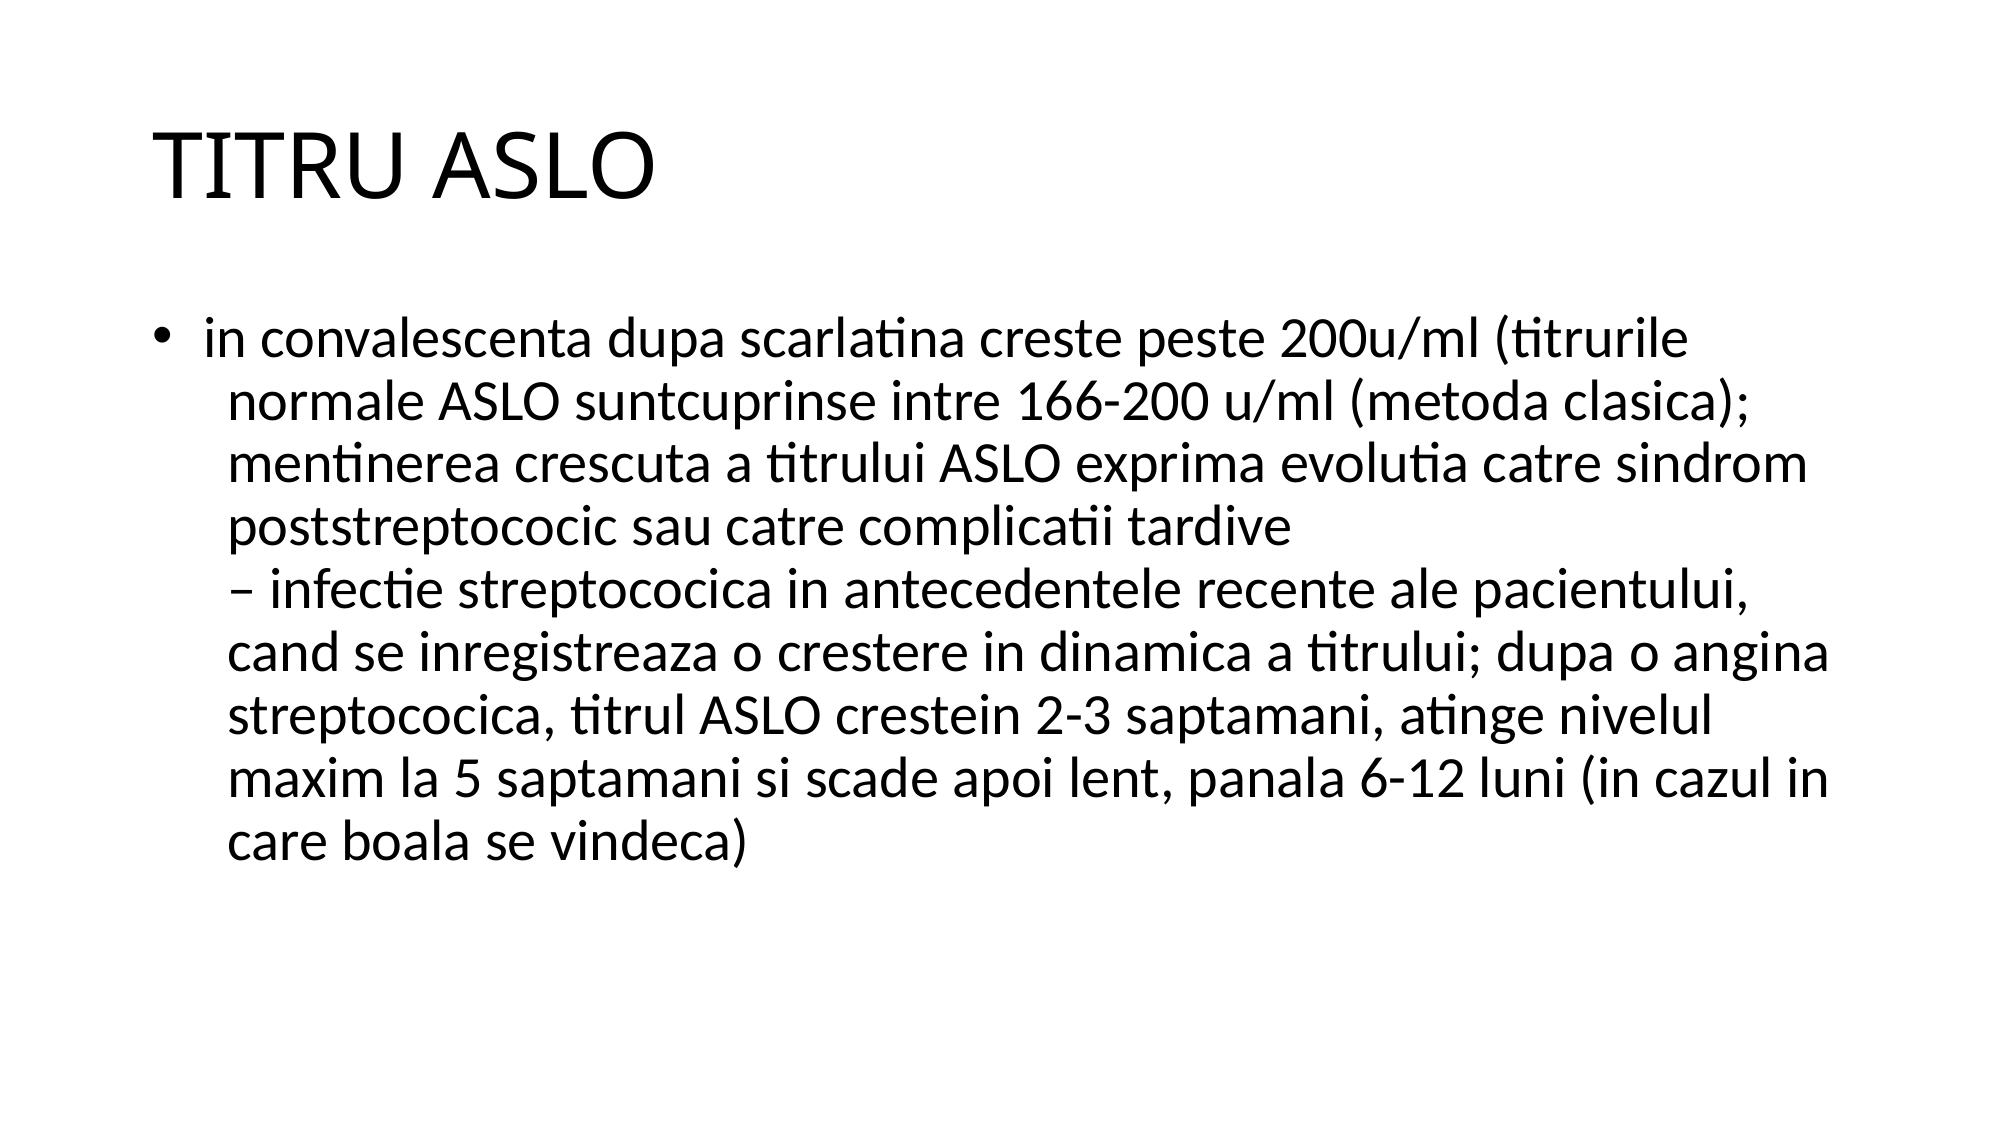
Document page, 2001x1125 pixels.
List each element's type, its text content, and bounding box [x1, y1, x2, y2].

title TITRU ASLO [137, 59, 1863, 278]
list in convalescenta dupa scarlatina creste peste 200u/ml (titrurile normale ASLO suntcuprinse intre 166-200 u/ml (metoda clasica); mentinerea crescuta a titrului ASLO exprima evolutia catre sindrom poststreptococic sau catre complicatii tardive – infectie streptococica in antecedentele recente ale pacientului, cand se inregistreaza o crestere in dinamica a titrului; dupa o angina streptococica, titrul ASLO crestein 2-3 saptamani, atinge nivelul maxim la 5 saptamani si scade apoi lent, panala 6-12 luni (in cazul in care boala se vindeca) [137, 299, 1863, 1014]
